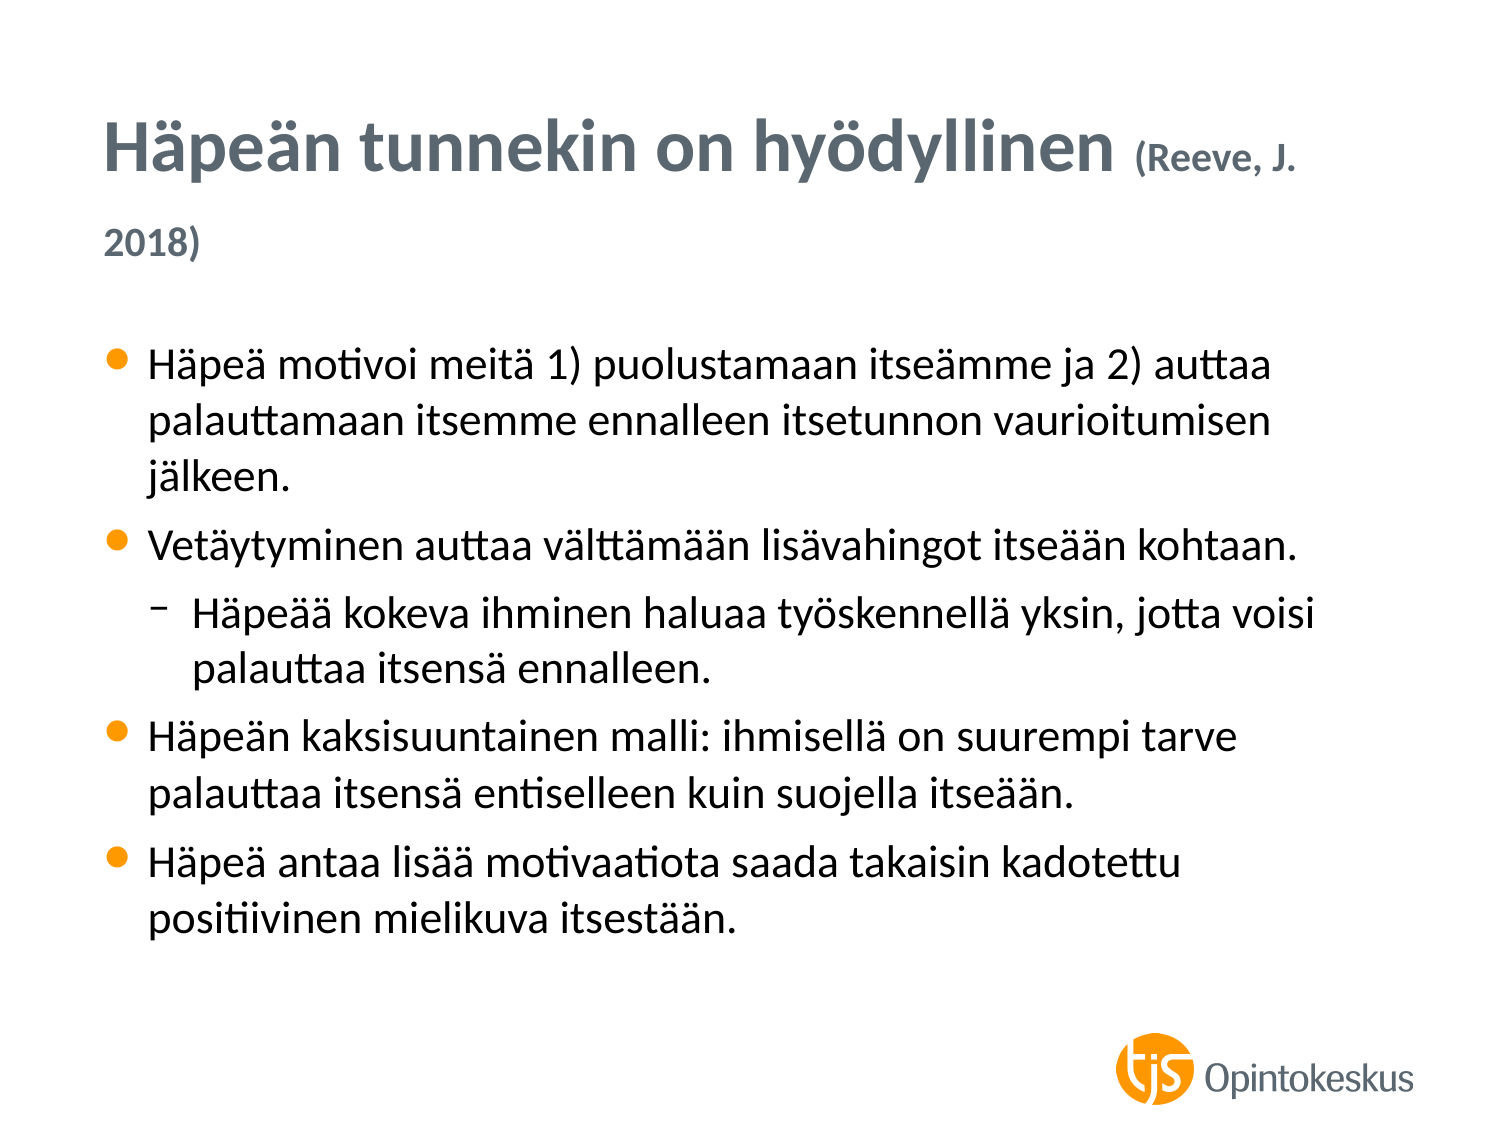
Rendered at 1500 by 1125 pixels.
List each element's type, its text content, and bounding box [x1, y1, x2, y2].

list Häpeä motivoi meitä 1) puolustamaan itseämme ja 2) auttaa palauttamaan itsemme ennalleen itsetunnon vaurioitumisen jälkeen. Vetäytyminen auttaa välttämään lisävahingot itseään kohtaan. Häpeää kokeva ihminen haluaa työskennellä yksin, jotta voisi palauttaa itsensä ennalleen. Häpeän kaksisuuntainen malli: ihmisellä on suurempi tarve palauttaa itsensä entiselleen kuin suojella itseään. Häpeä antaa lisää motivaatiota saada takaisin kadotettu positiivinen mielikuva itsestään. [88, 324, 1412, 1004]
picture [1116, 1033, 1413, 1105]
title Häpeän tunnekin on hyödyllinen (Reeve, J. 2018) [88, 88, 1412, 266]
